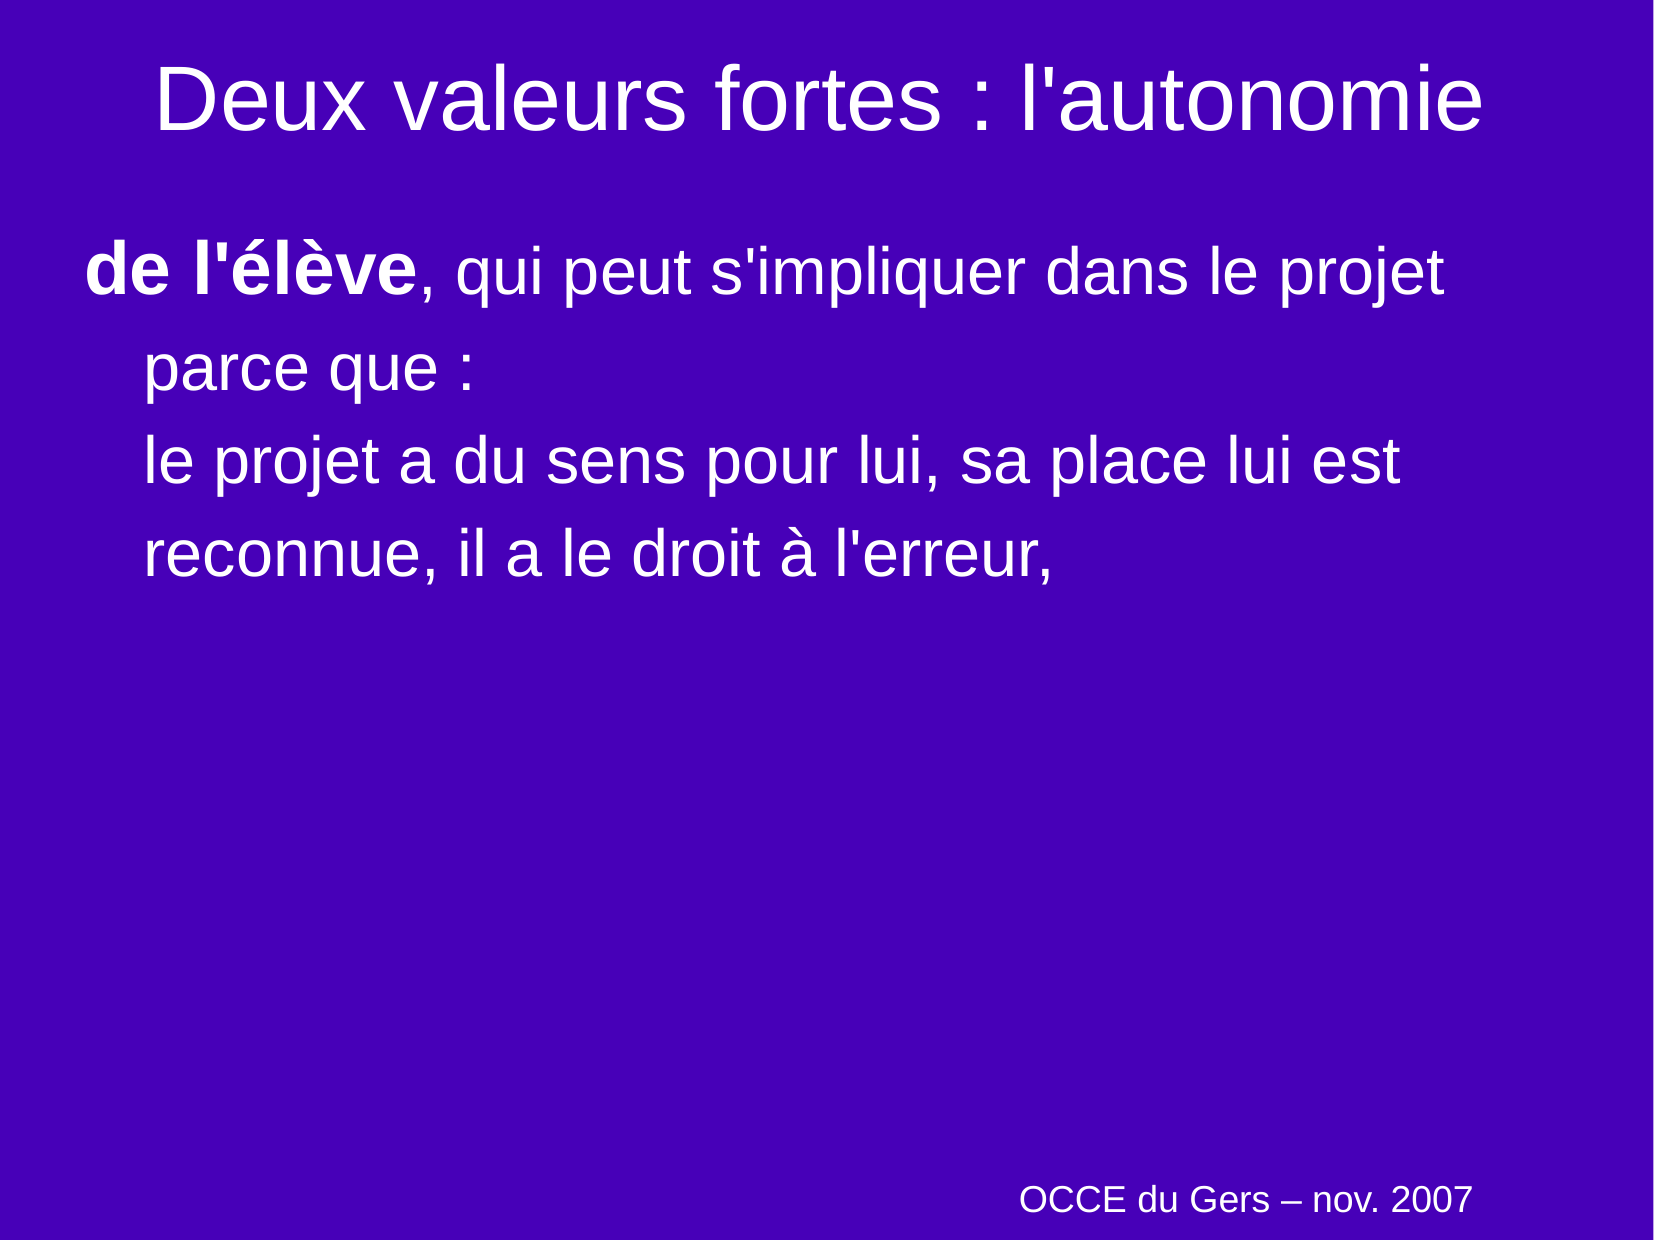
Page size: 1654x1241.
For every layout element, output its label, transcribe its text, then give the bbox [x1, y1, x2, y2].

title Deux valeurs fortes : l'autonomie [76, 14, 1565, 184]
subtitle de l'élève, qui peut s'impliquer dans le projet parce que : le projet a du sens pour lui, sa place lui est reconnue, il a le droit à l'erreur, [84, 205, 1573, 983]
text_box OCCE du Gers – nov. 2007 [1003, 1171, 1625, 1229]
